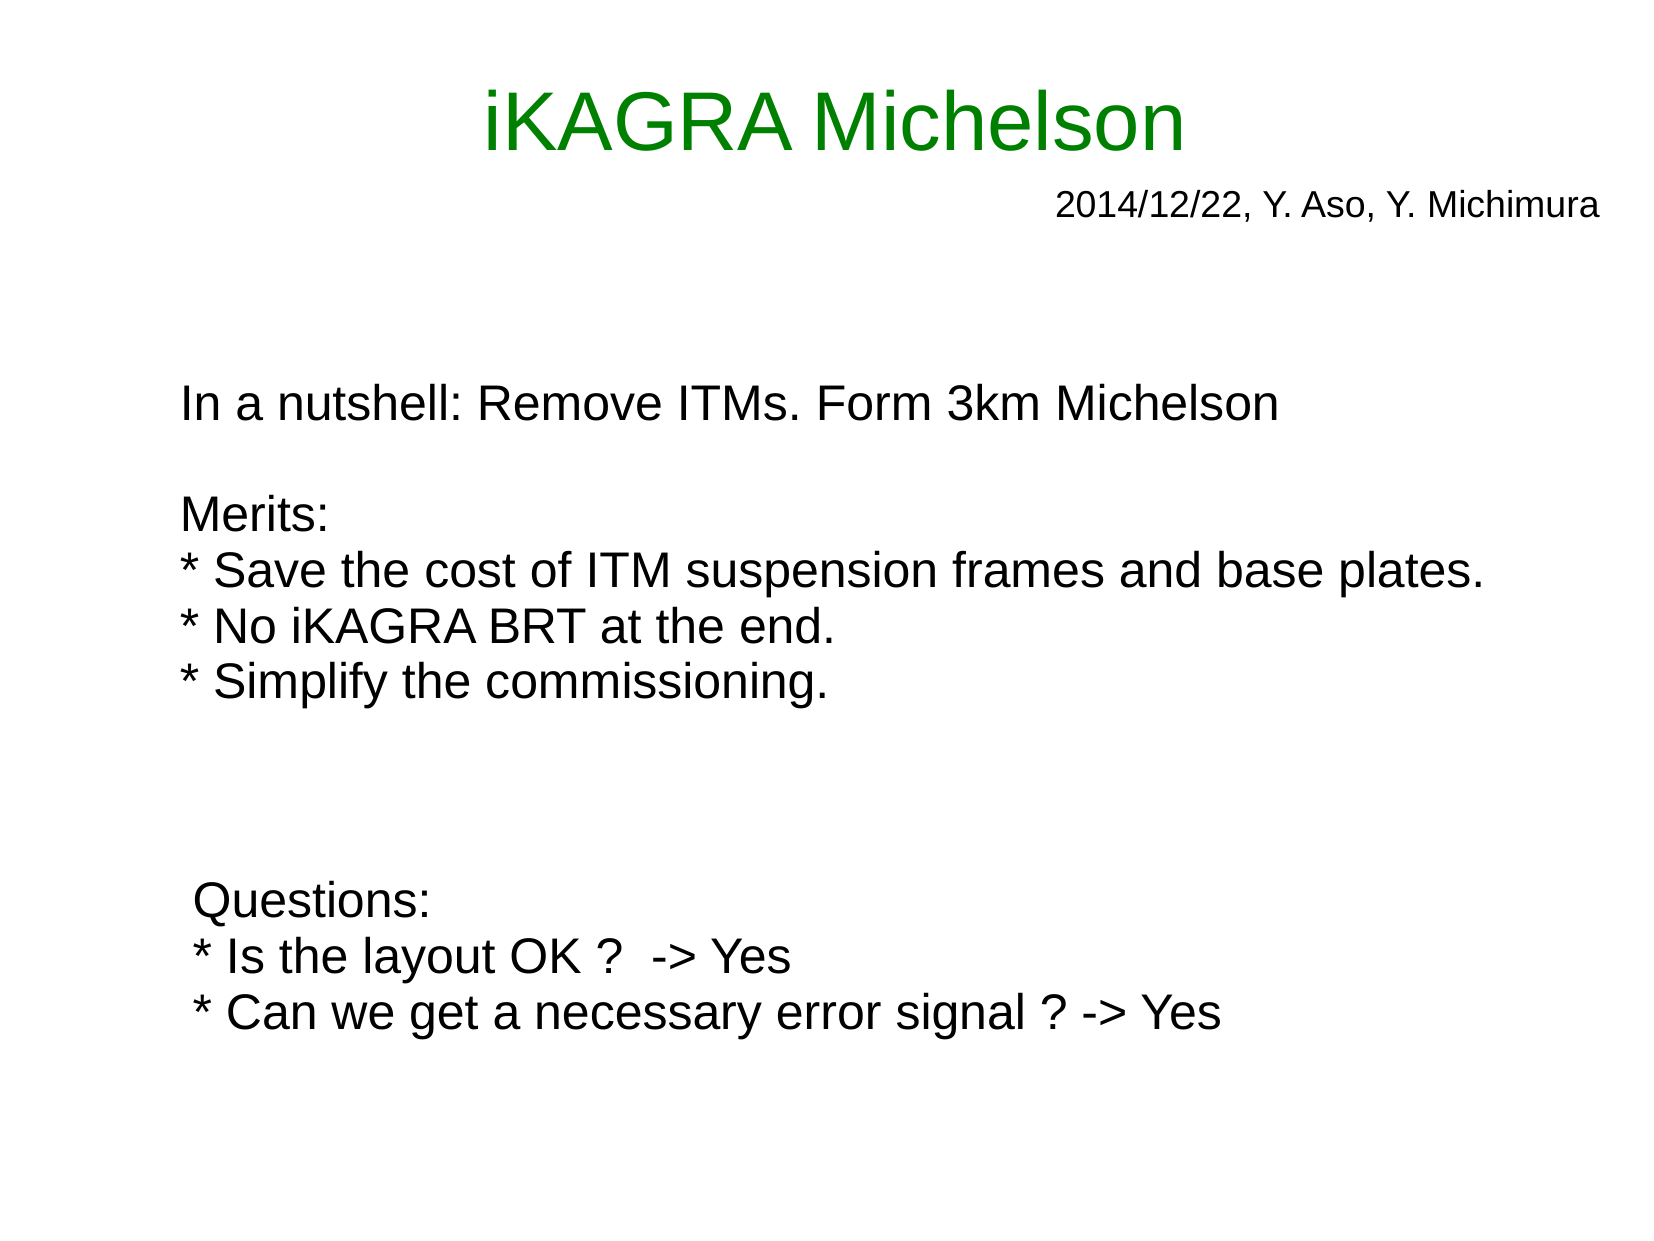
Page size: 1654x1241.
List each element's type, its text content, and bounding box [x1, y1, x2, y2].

text_box Questions: * Is the layout OK ? -> Yes * Can we get a necessary error signal ? -> Yes [177, 865, 1238, 1049]
text_box In a nutshell: Remove ITMs. Form 3km Michelson Merits: * Save the cost of ITM suspension frames and base plates. * No iKAGRA BRT at the end. * Simplify the commissioning. [164, 367, 1502, 714]
text_box iKAGRA Michelson [468, 68, 1202, 177]
text_box 2014/12/22, Y. Aso, Y. Michimura [1040, 176, 1615, 233]
